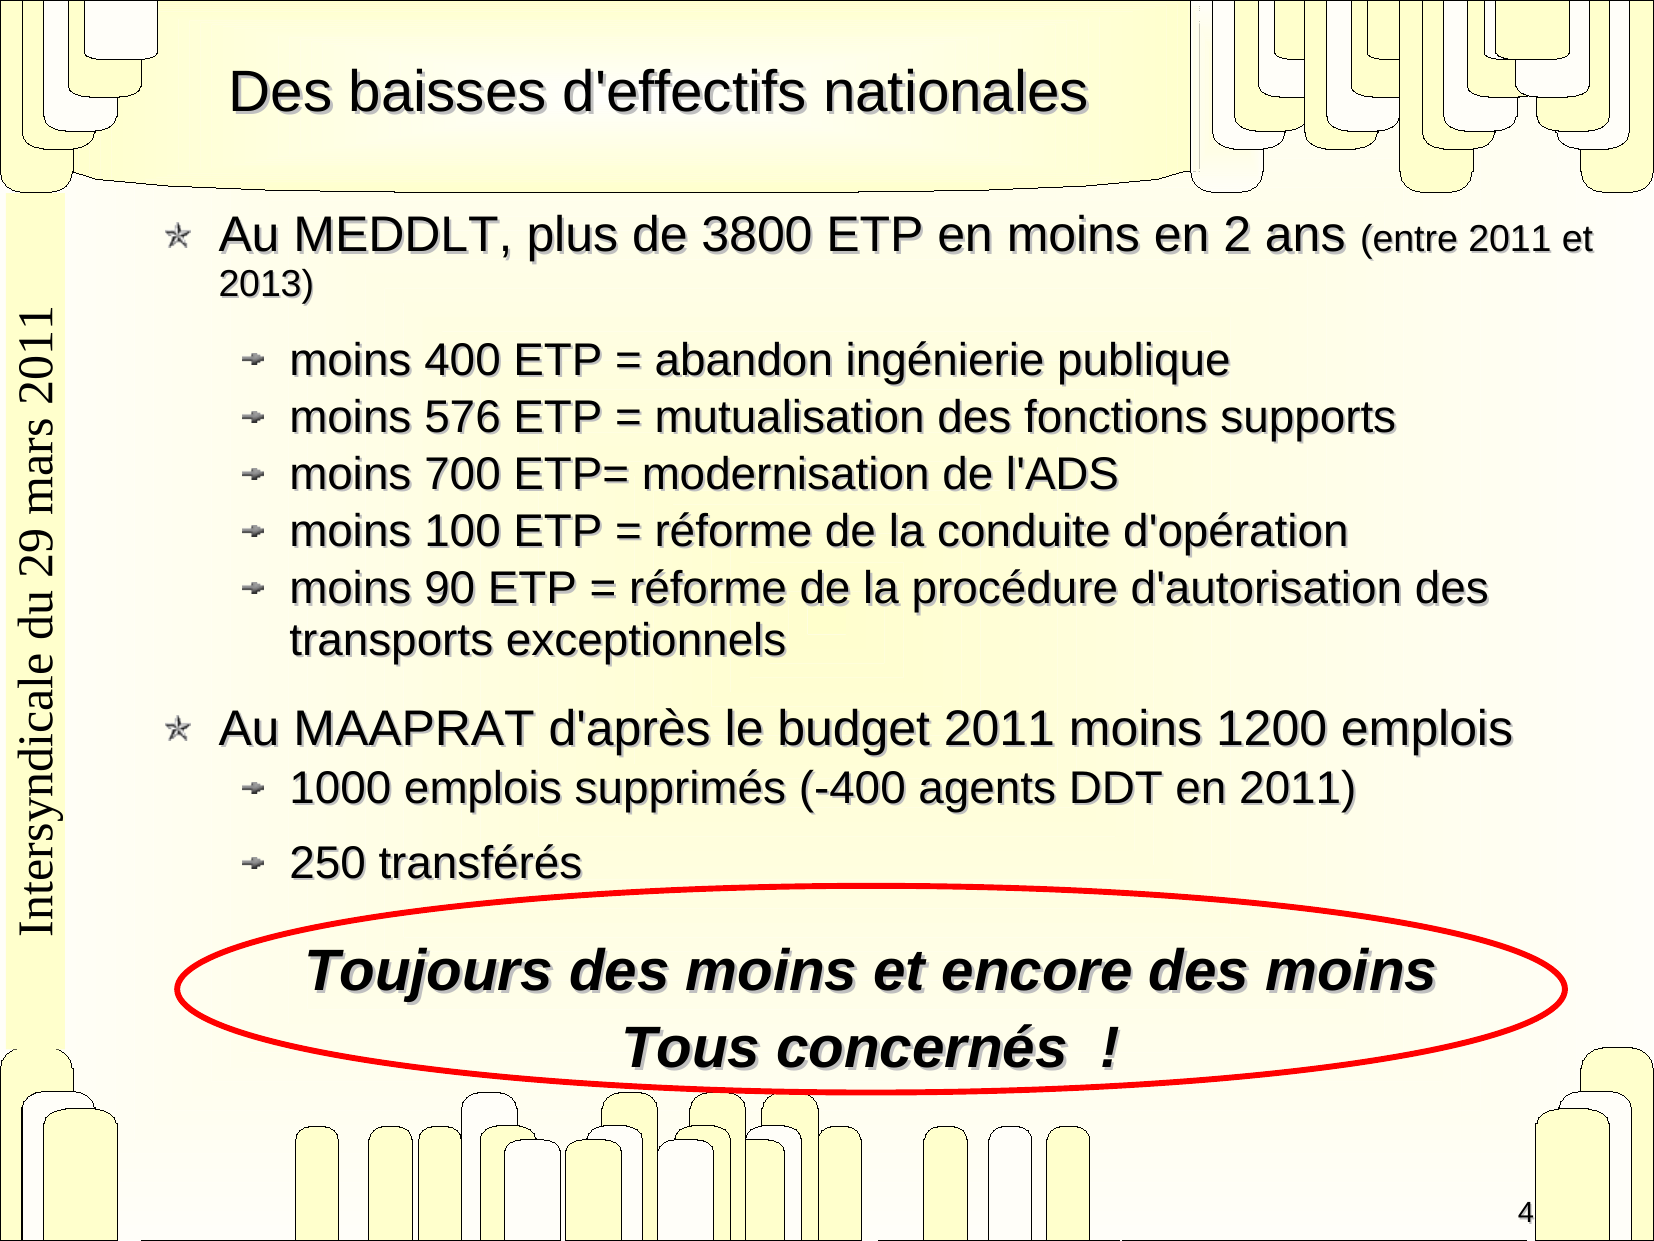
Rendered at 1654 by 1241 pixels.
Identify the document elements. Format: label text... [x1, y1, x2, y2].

title Des baisses d'effectifs nationales [169, 17, 1150, 167]
list Au MEDDLT, plus de 3800 ETP en moins en 2 ans (entre 2011 et 2013) moins 400 ETP = abandon ingénierie publique moins 576 ETP = mutualisation des fonctions supports moins 700 ETP= modernisation de l'ADS moins 100 ETP = réforme de la conduite d'opération moins 90 ETP = réforme de la procédure d'autorisation des transports exceptionnels Au MAAPRAT d'après le budget 2011 moins 1200 emplois 1000 emplois supprimés (-400 agents DDT en 2011) 250 transférés Toujours des moins et encore des moins Tous concernés ! [147, 206, 1595, 1093]
list Au MEDDLT, plus de 3800 ETP en moins en 2 ans (entre 2011 et 2013) moins 400 ETP = abandon ingénierie publique moins 576 ETP = mutualisation des fonctions supports moins 700 ETP= modernisation de l'ADS moins 100 ETP = réforme de la conduite d'opération moins 90 ETP = réforme de la procédure d'autorisation des transports exceptionnels Au MAAPRAT d'après le budget 2011 moins 1200 emplois 1000 emplois supprimés (-400 agents DDT en 2011) 250 transférés Toujours des moins et encore des moins Tous concernés ! [181, 889, 1561, 1089]
